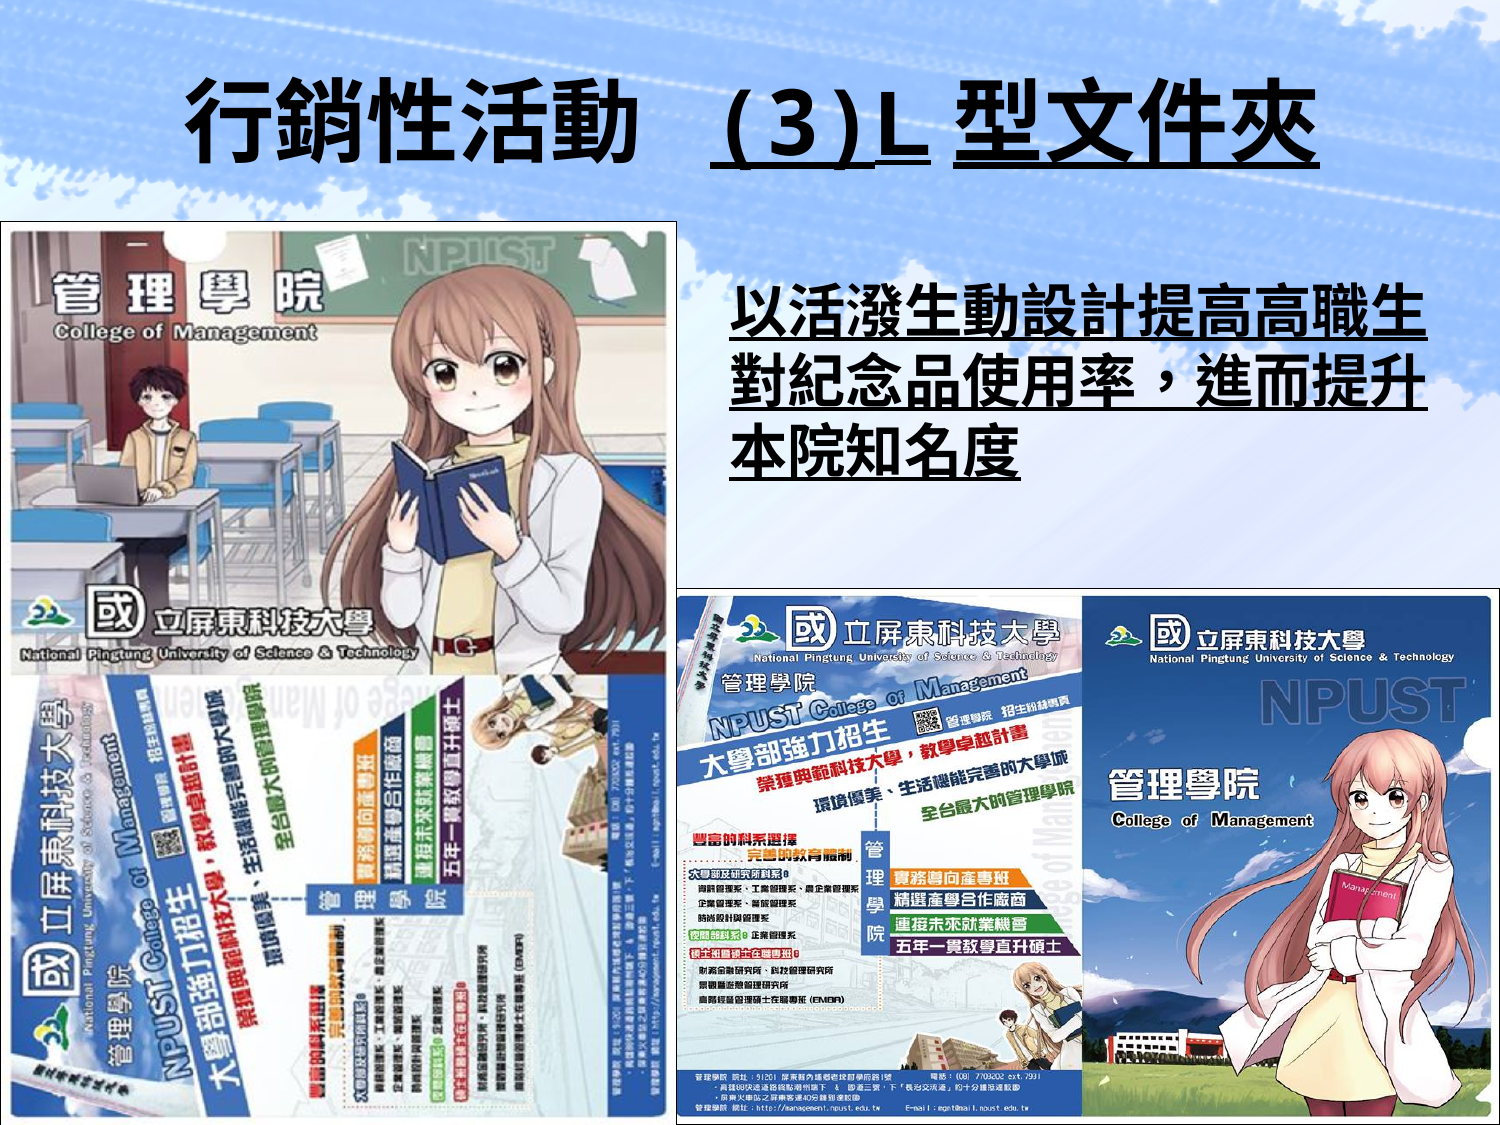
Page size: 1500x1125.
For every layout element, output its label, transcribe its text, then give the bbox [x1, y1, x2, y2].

text_box 行銷性活動 (3)L型文件夾 [76, 42, 1427, 194]
text_box 以活潑生動設計提高高職生對紀念品使用率，進而提升本院知名度 [714, 267, 1465, 492]
picture [0, 221, 1500, 1125]
